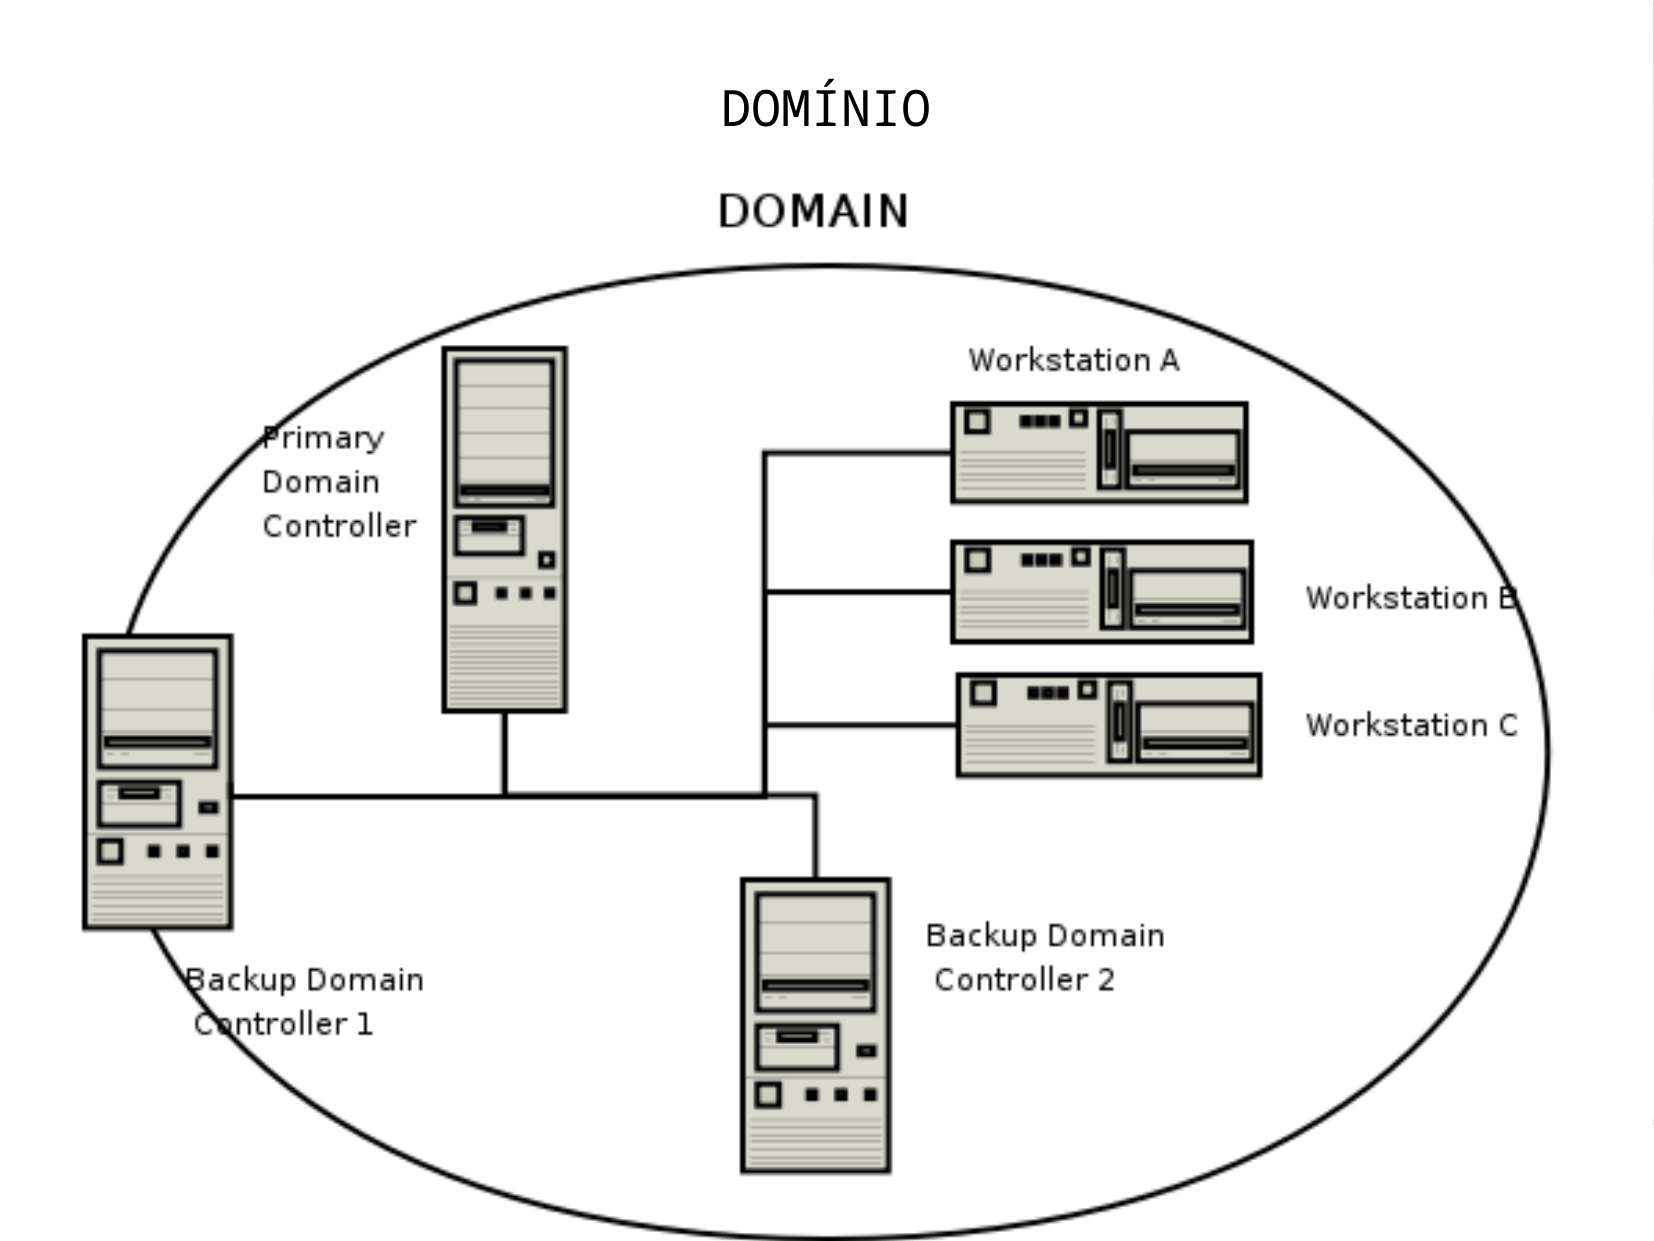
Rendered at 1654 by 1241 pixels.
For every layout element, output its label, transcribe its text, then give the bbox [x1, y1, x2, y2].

picture [0, 178, 1654, 1241]
text_box DOMÍNIO [0, 0, 1654, 178]
